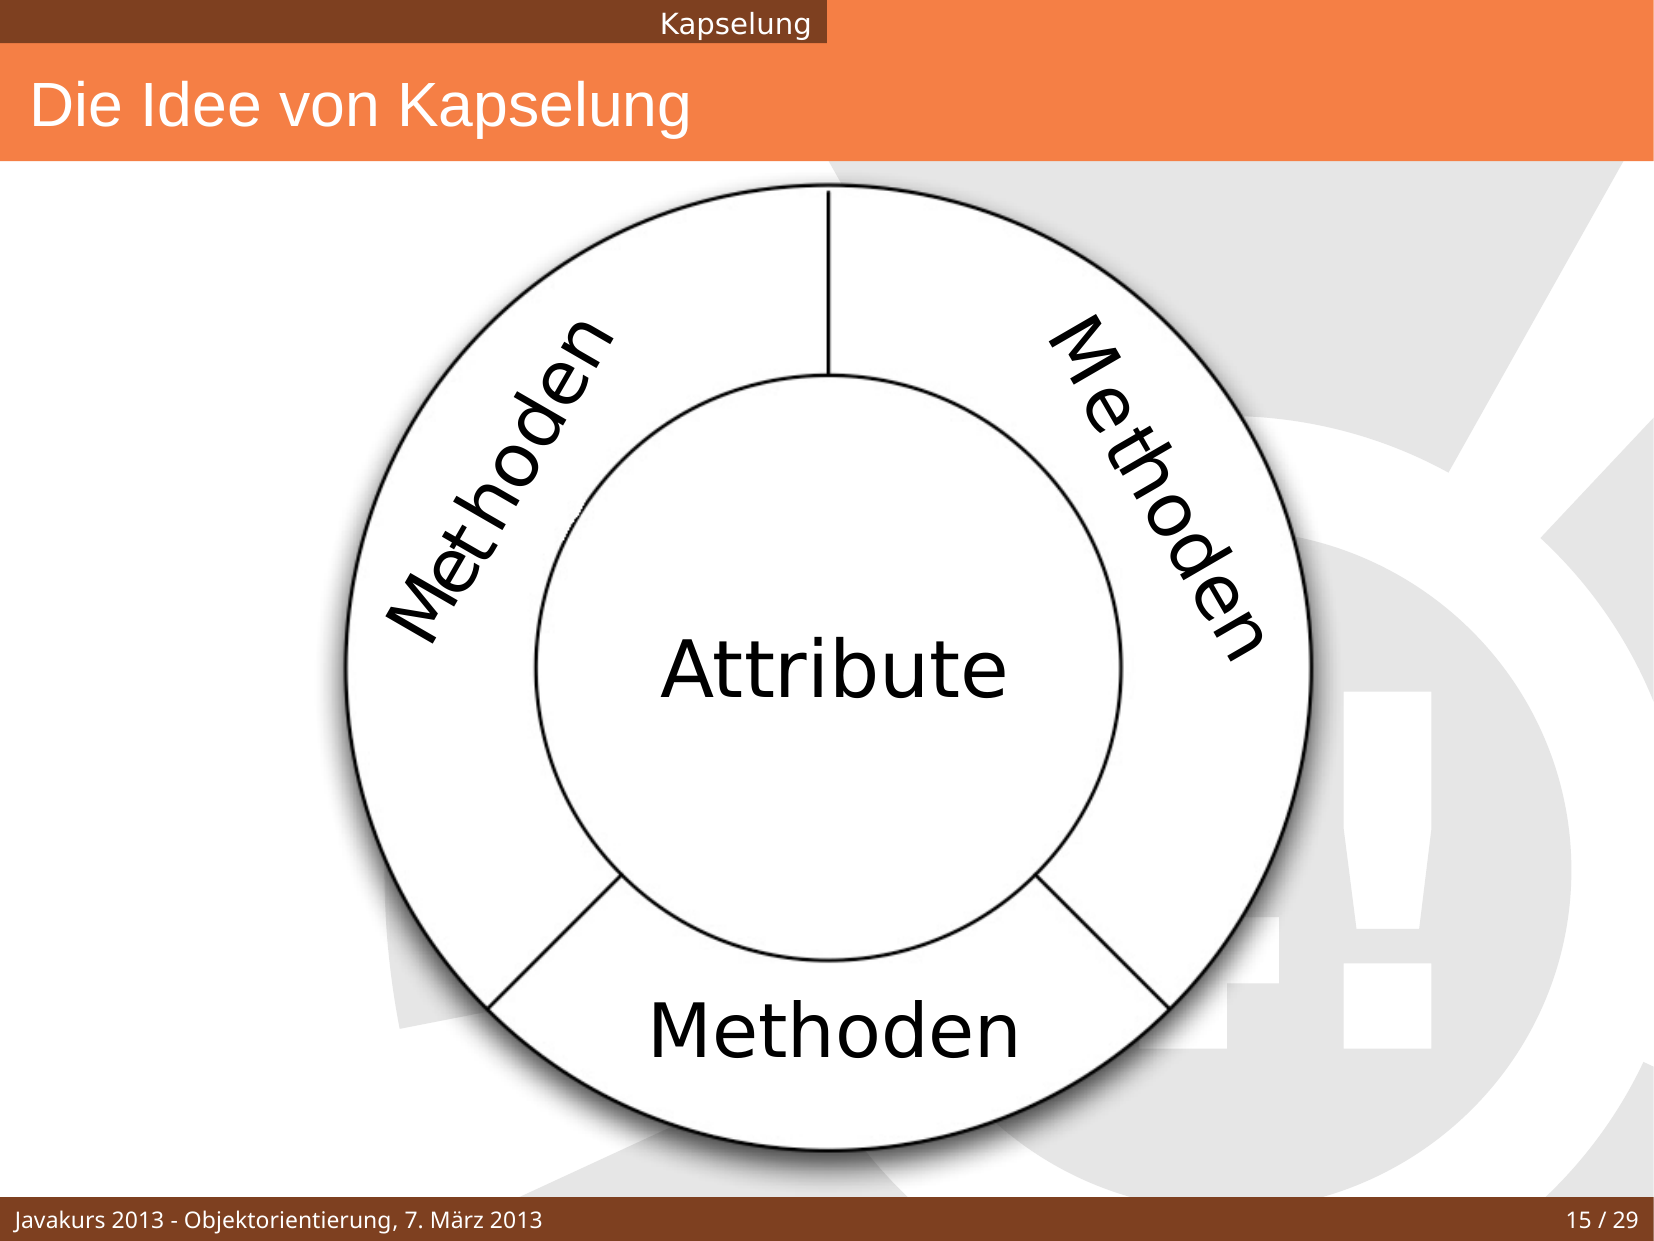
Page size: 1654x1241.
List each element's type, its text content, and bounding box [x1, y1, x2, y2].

text_box Attribute [660, 623, 1010, 717]
text_box o [462, 421, 562, 505]
picture [304, 158, 1350, 1204]
text_box Kapselung [29, 0, 827, 50]
title Die Idee von Kapselung [29, 67, 1595, 143]
text_box e [509, 340, 609, 424]
text_box M [369, 559, 474, 660]
text_box t [424, 509, 516, 579]
text_box e [401, 527, 497, 612]
text_box h [1100, 429, 1201, 515]
text_box d [486, 381, 586, 465]
text_box Methoden [647, 988, 1023, 1076]
text_box n [532, 298, 633, 384]
text_box h [439, 462, 539, 546]
text_box e [1062, 364, 1162, 449]
text_box M [1030, 300, 1139, 401]
text_box o [1124, 471, 1223, 556]
text_box e [1171, 552, 1270, 635]
text_box n [1194, 591, 1295, 677]
text_box t [1086, 412, 1173, 482]
text_box d [1147, 510, 1248, 595]
